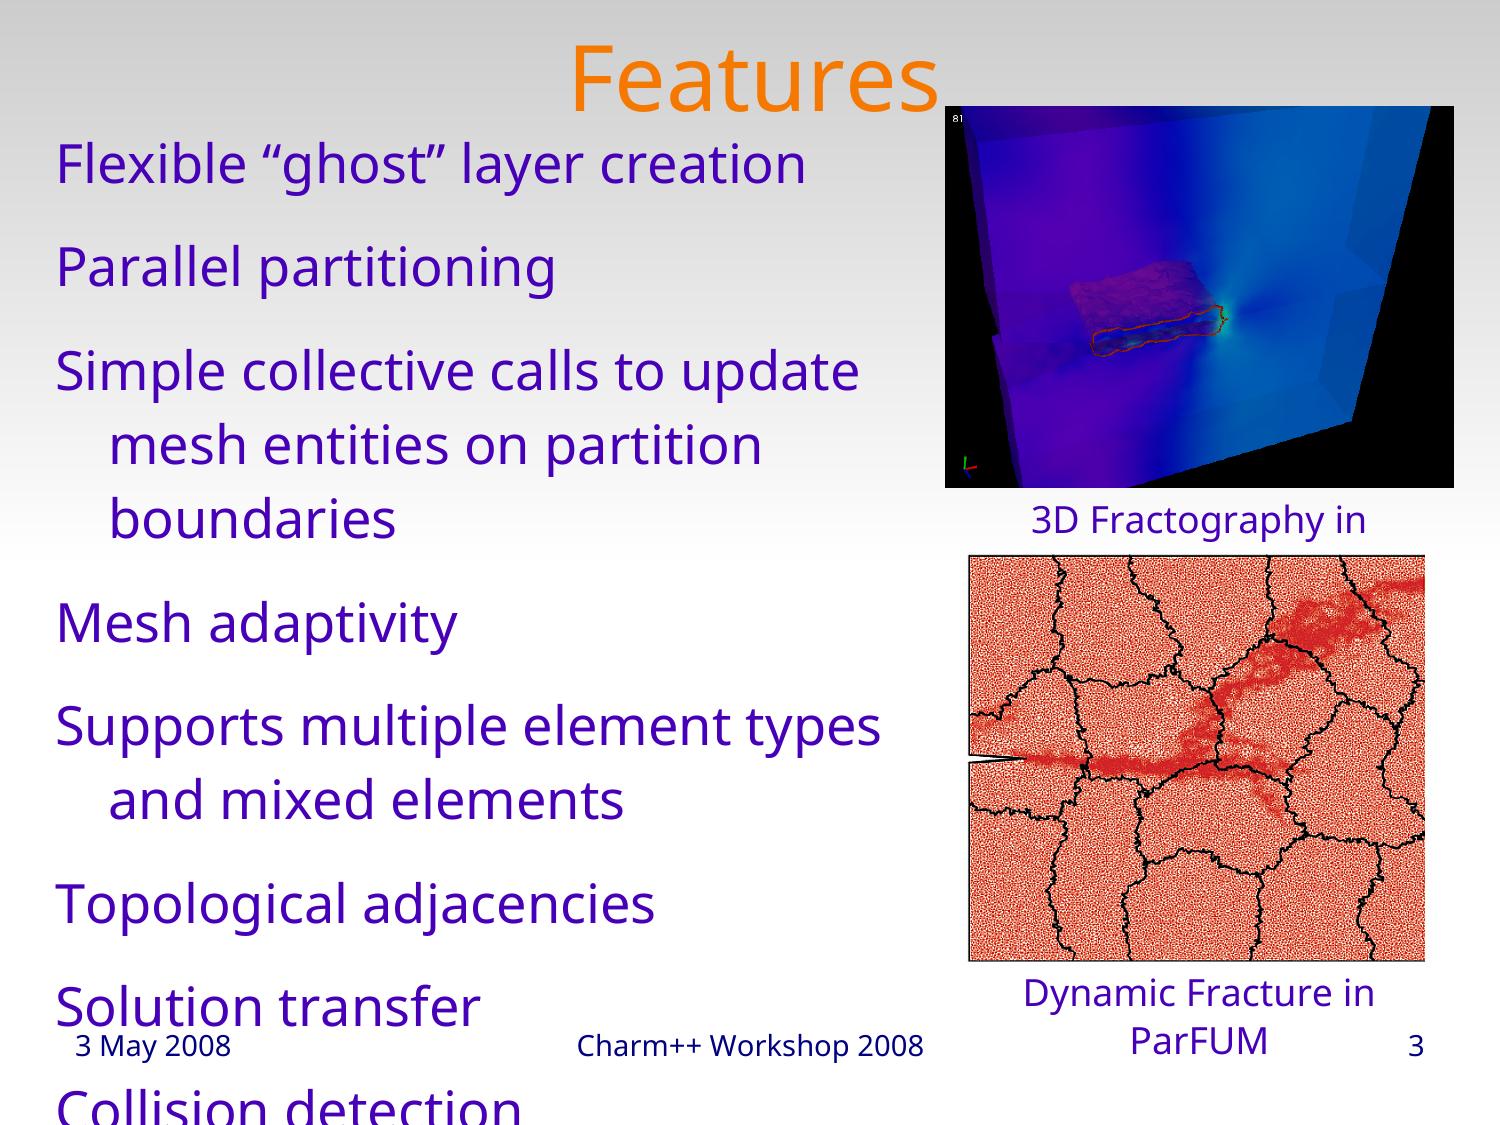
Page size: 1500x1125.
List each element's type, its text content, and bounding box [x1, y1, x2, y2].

title Features [116, 25, 1392, 143]
list [437, 1001, 452, 1009]
list [246, 242, 1500, 1084]
list Flexible “ghost” layer creation Parallel partitioning Simple collective calls to update mesh entities on partition boundaries Mesh adaptivity Supports multiple element types and mixed elements Topological adjacencies Solution transfer Collision detection [37, 125, 938, 1001]
picture [945, 106, 1454, 242]
list [327, 1012, 341, 1023]
